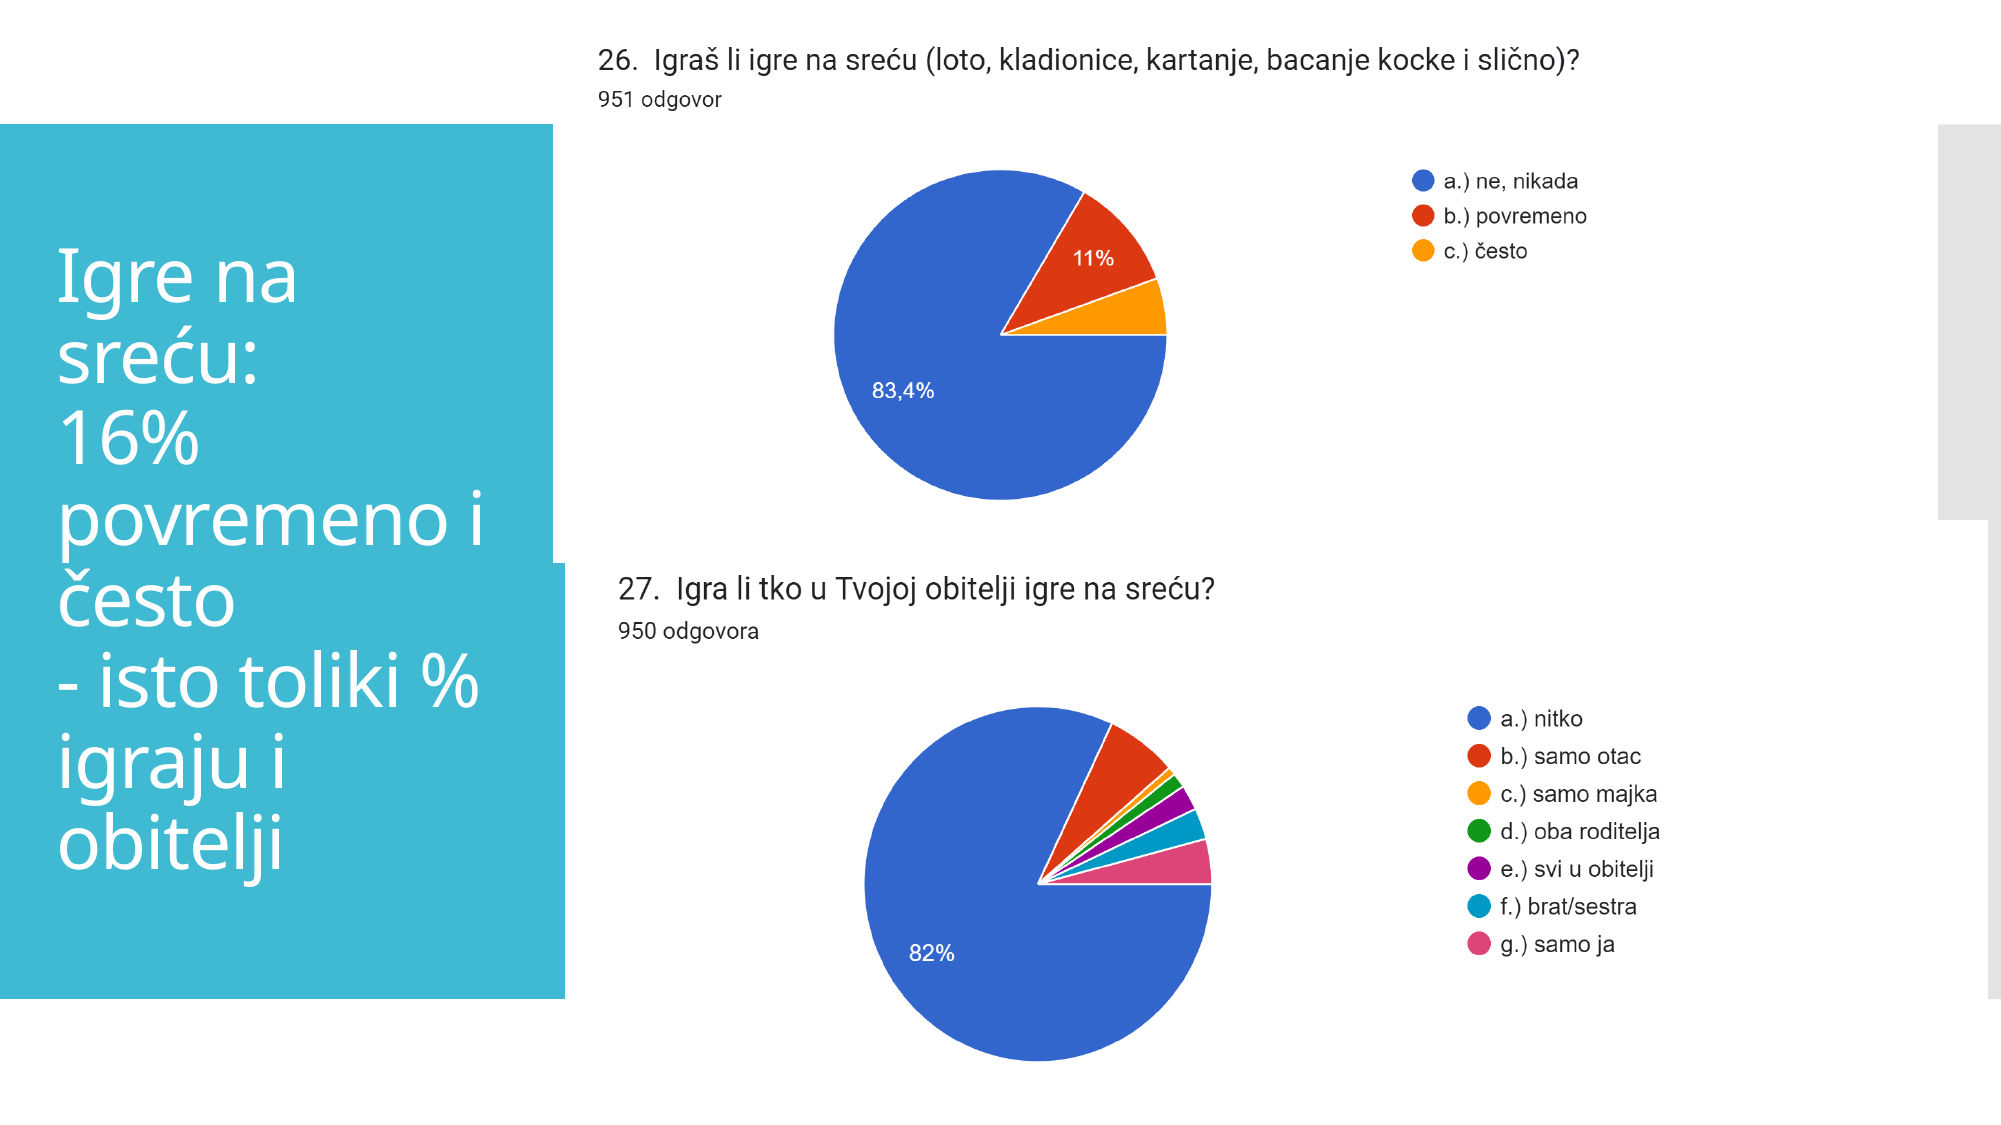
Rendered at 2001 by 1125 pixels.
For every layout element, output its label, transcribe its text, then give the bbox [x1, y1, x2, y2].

title Igre na sreću: 16% povremeno i često - isto toliki % igraju i obitelji [41, 184, 526, 940]
picture [553, 0, 1988, 1125]
